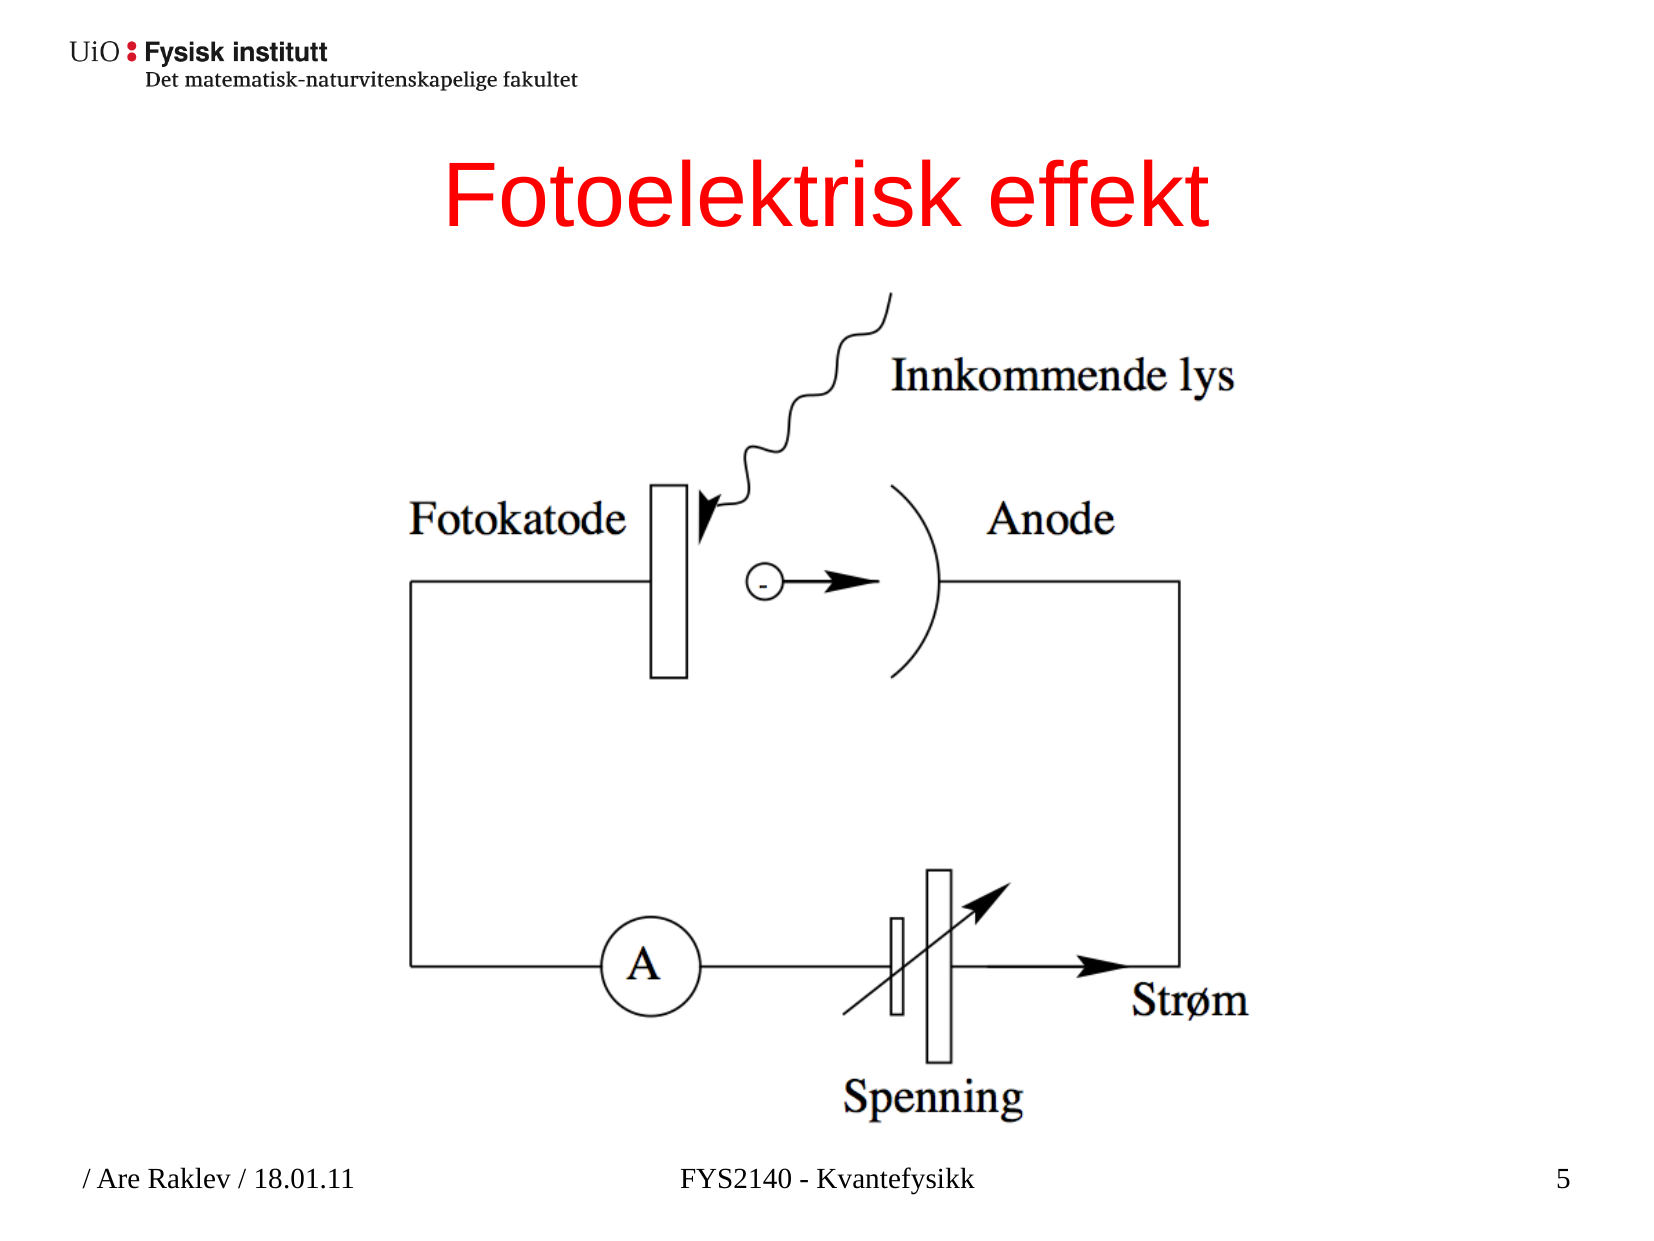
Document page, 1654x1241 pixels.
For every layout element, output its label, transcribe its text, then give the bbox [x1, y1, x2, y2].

title Fotoelektrisk effekt [82, 90, 1571, 298]
picture [335, 280, 1348, 1144]
picture [68, 37, 581, 93]
